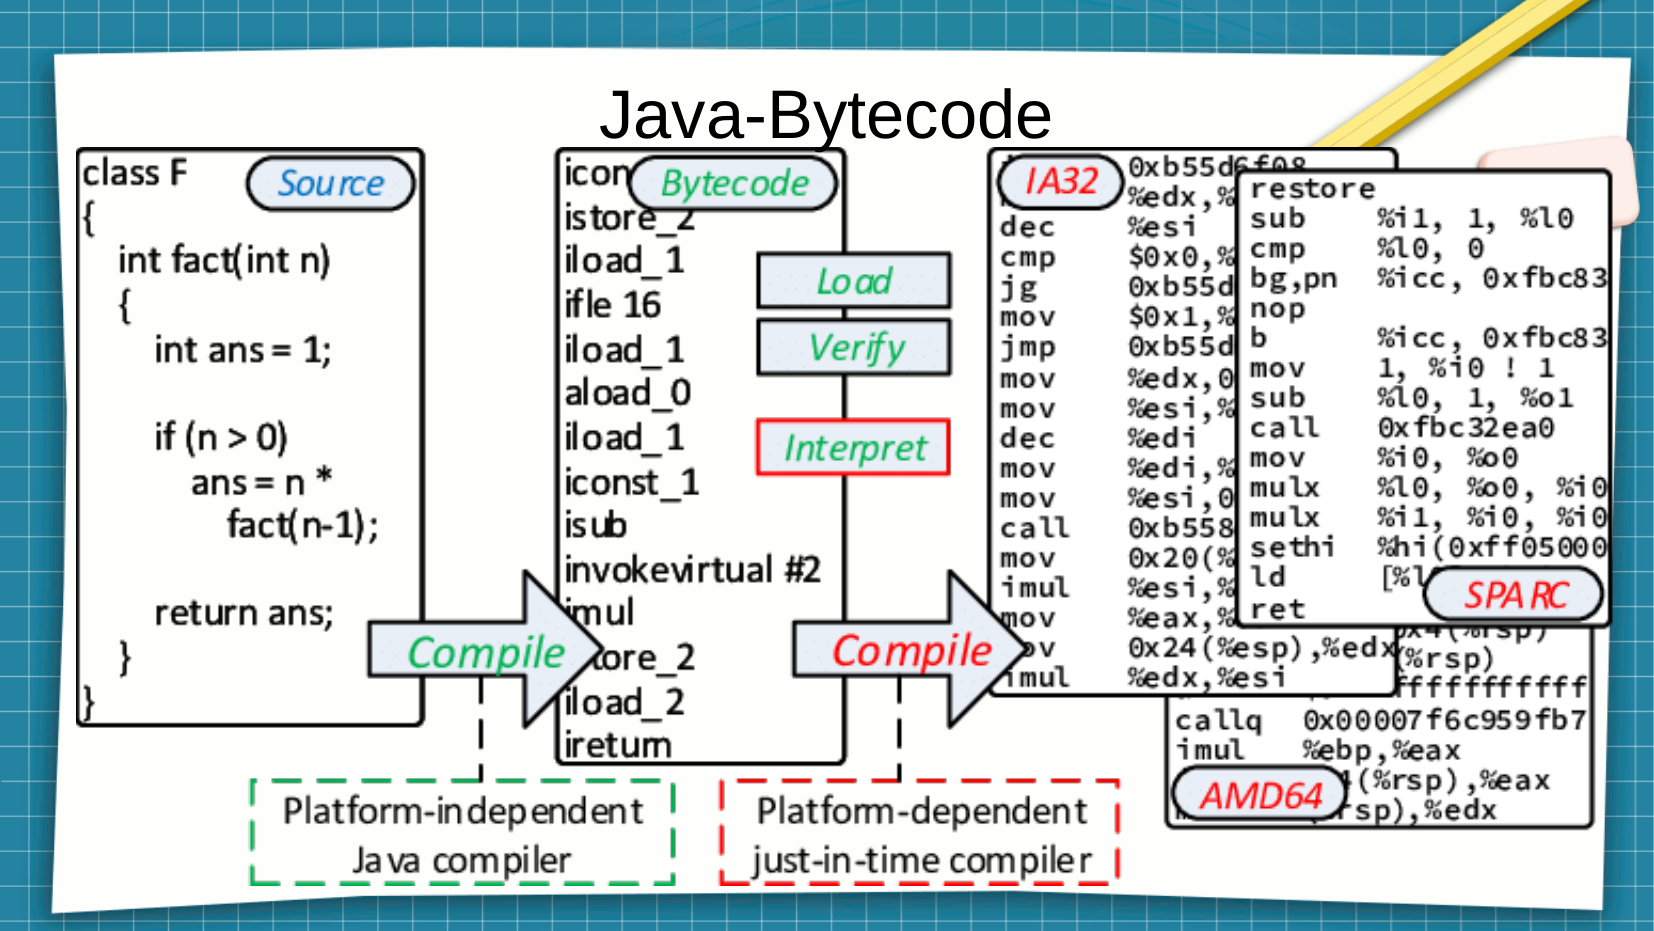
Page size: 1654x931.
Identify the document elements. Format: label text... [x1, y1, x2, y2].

title Java-Bytecode [82, 37, 1571, 147]
picture [0, 0, 1654, 931]
